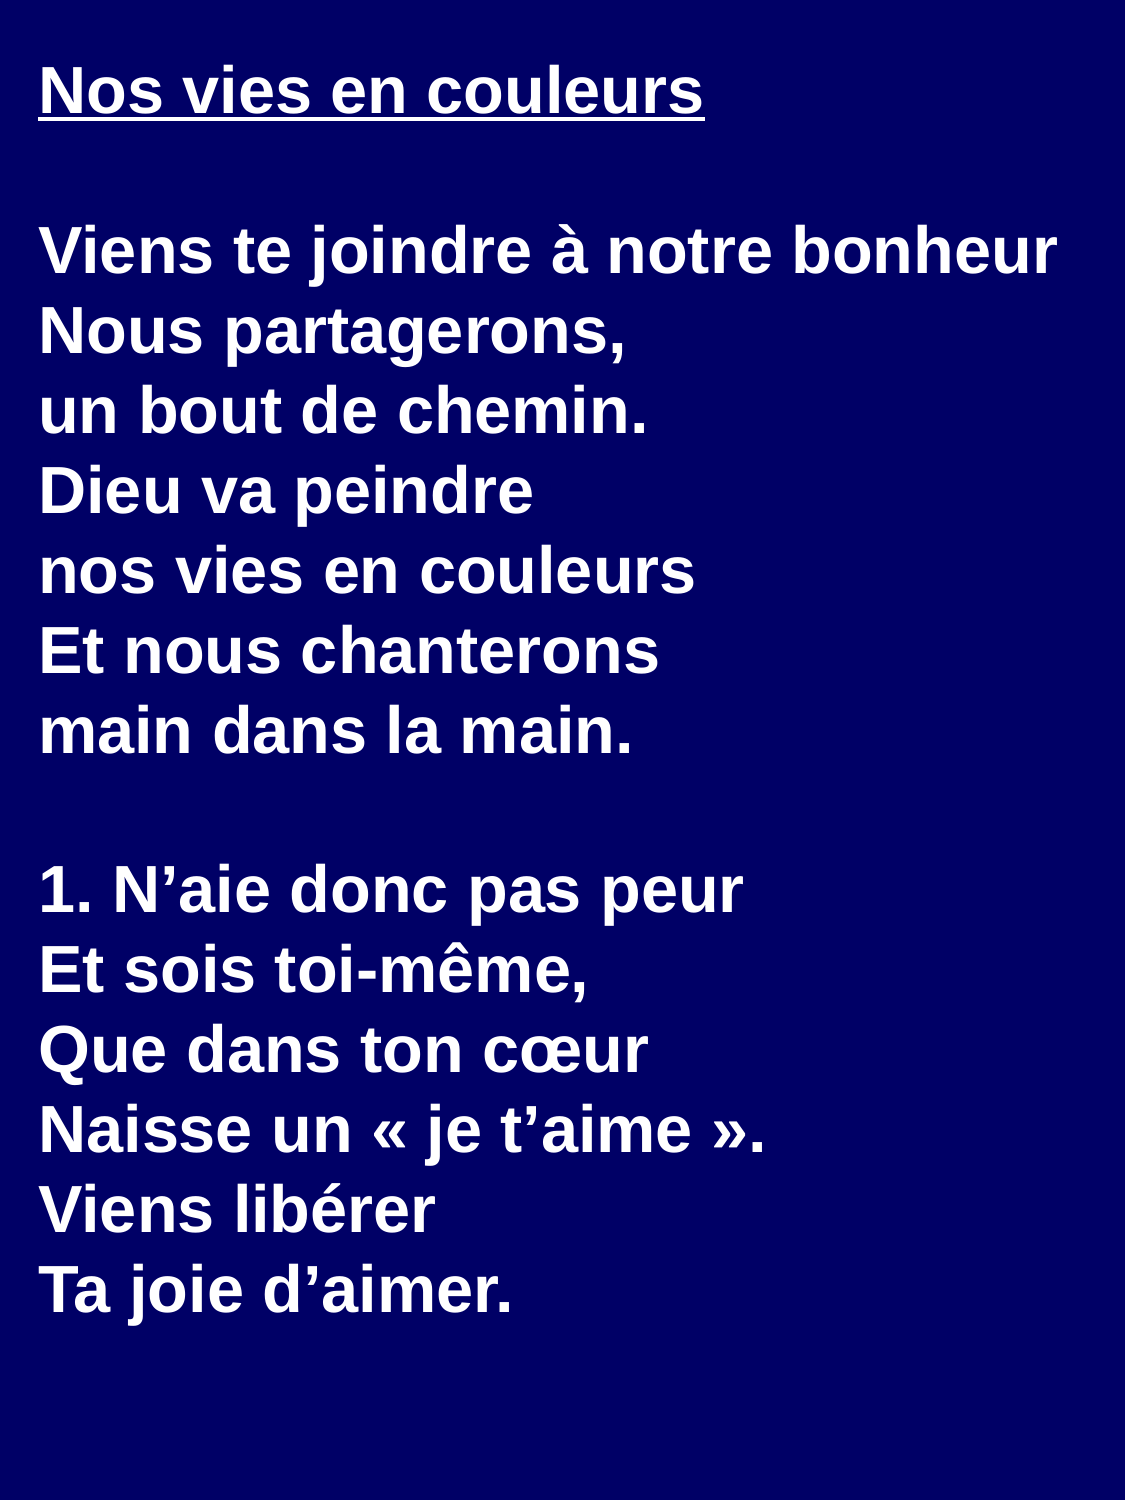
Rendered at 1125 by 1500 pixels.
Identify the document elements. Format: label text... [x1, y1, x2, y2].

text_box Nos vies en couleurs Viens te joindre à notre bonheur Nous partagerons, un bout de chemin. Dieu va peindre nos vies en couleurs Et nous chanterons main dans la main. 1. N’aie donc pas peur Et sois toi-même, Que dans ton cœur Naisse un « je t’aime ». Viens libérer Ta joie d’aimer. [23, 39, 1110, 1383]
